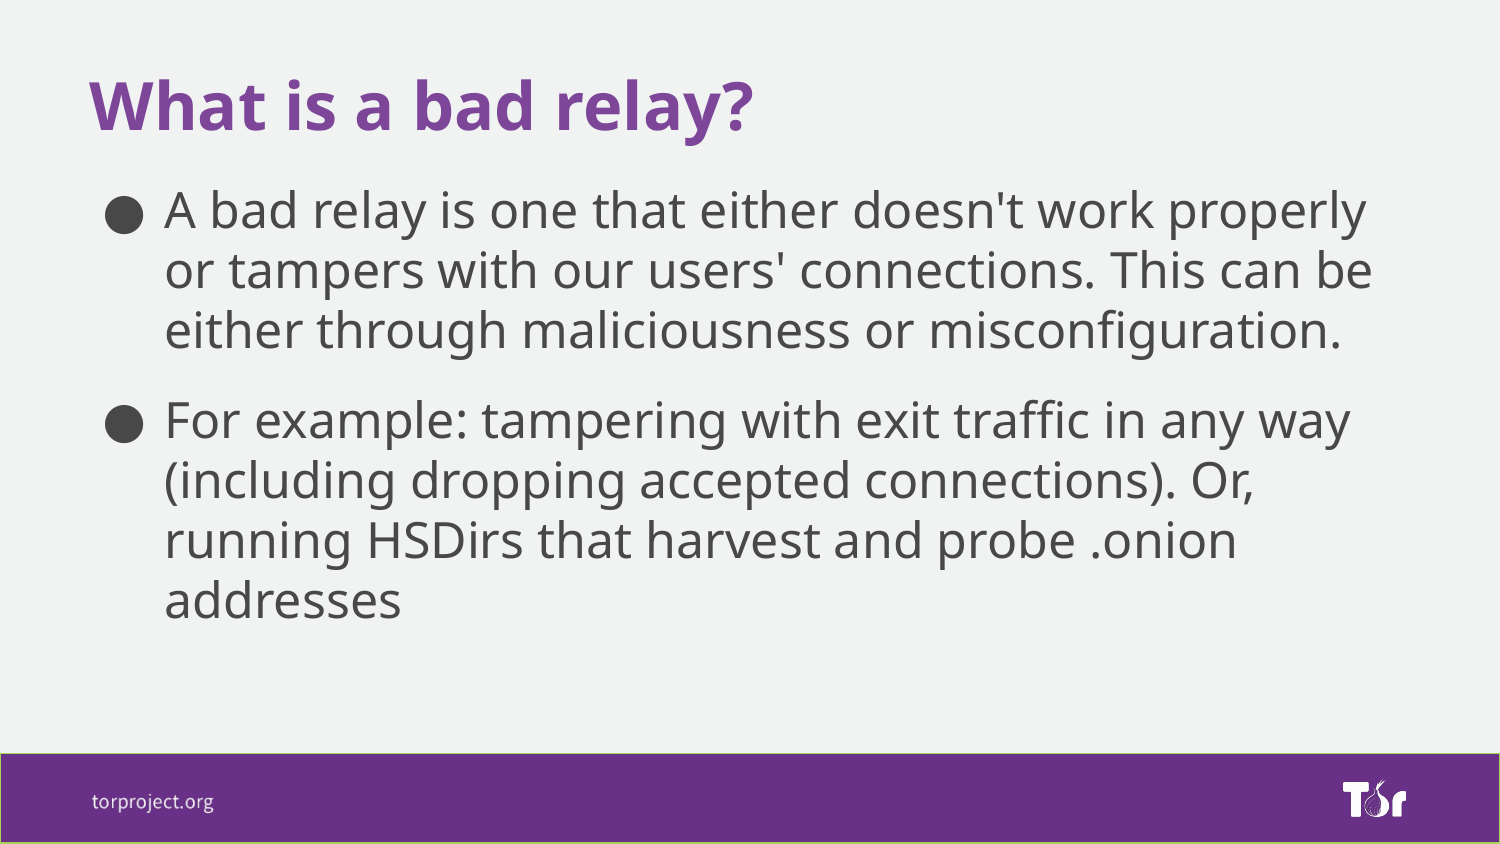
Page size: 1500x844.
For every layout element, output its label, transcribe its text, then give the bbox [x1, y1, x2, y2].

picture [1343, 778, 1406, 817]
text_box A bad relay is one that either doesn't work properly or tampers with our users' connections. This can be either through maliciousness or misconfiguration. For example: tampering with exit traffic in any way (including dropping accepted connections). Or, running HSDirs that harvest and probe .onion addresses [75, 171, 1425, 728]
picture [75, 780, 604, 821]
text_box What is a bad relay? [75, 33, 1425, 171]
